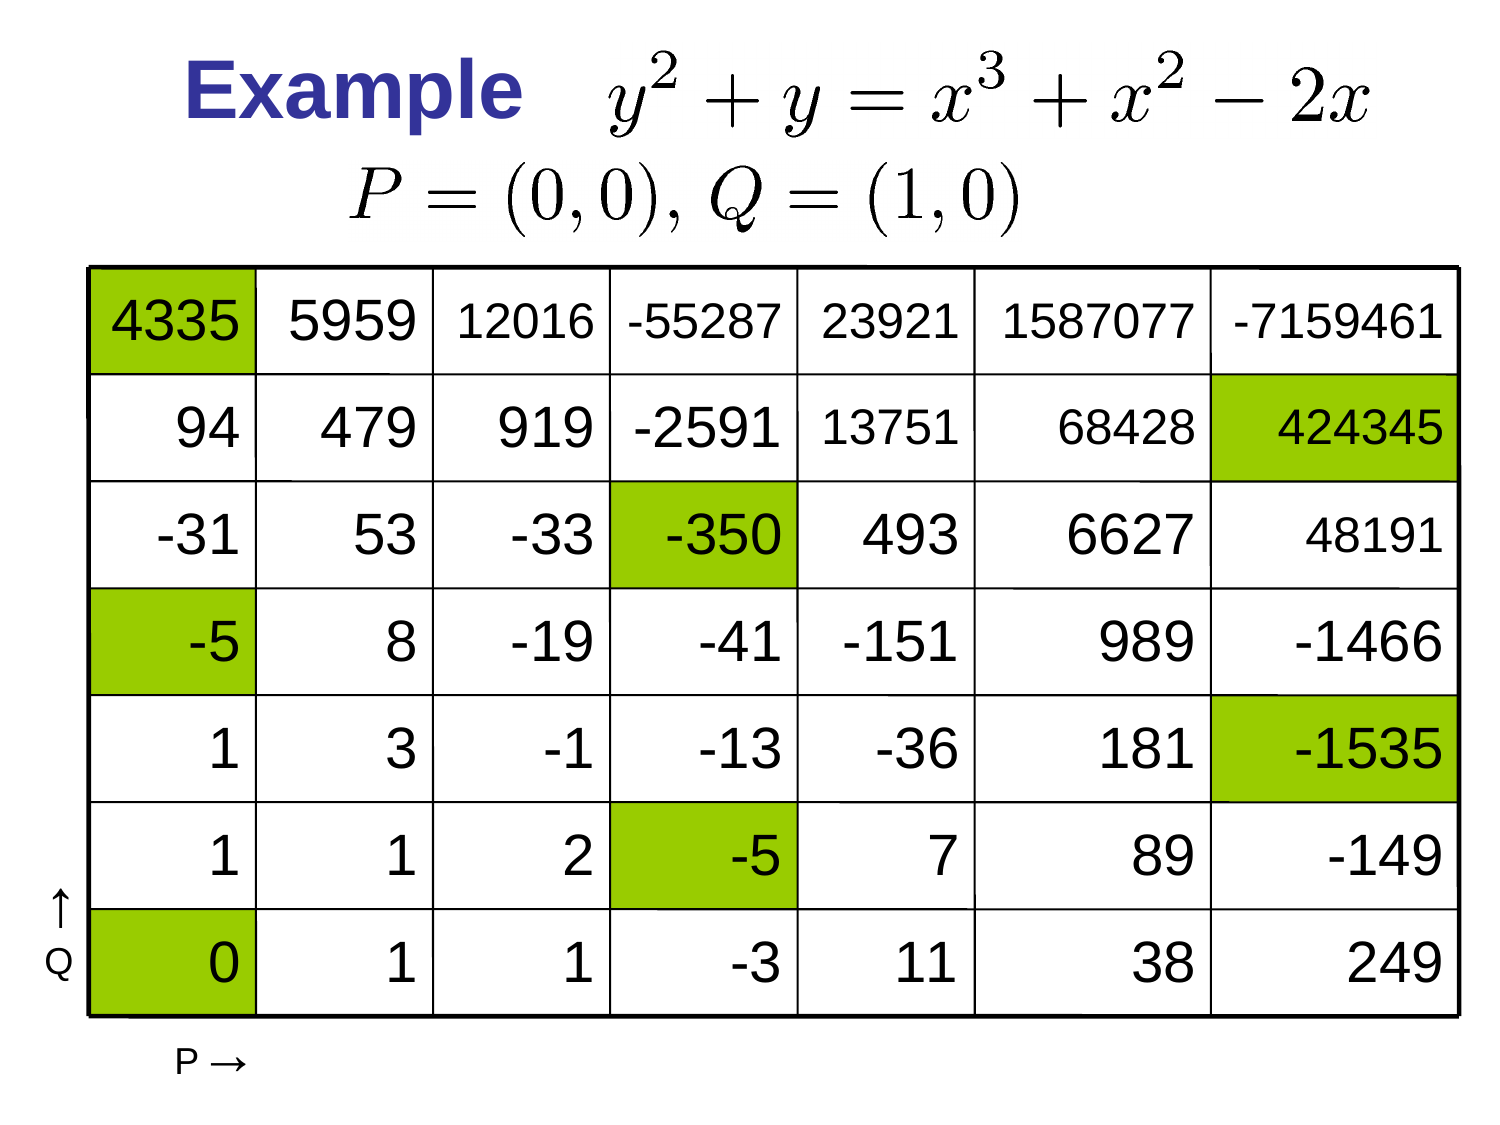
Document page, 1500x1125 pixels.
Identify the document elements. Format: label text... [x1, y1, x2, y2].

text_box 1 [92, 697, 254, 801]
text_box 11 [799, 911, 973, 1013]
text_box 6627 [976, 483, 1209, 587]
text_box -5 [612, 804, 796, 908]
text_box 989 [976, 590, 1209, 694]
text_box -41 [612, 590, 796, 694]
title Example [64, 30, 644, 149]
text_box 181 [976, 697, 1209, 801]
text_box 0 [92, 911, 254, 1013]
text_box -55287 [611, 270, 796, 373]
text_box ↑ Q [29, 857, 93, 991]
text_box 493 [799, 483, 973, 587]
text_box 5959 [257, 270, 431, 373]
text_box 249 [1212, 911, 1456, 1014]
text_box P→ [159, 1014, 273, 1096]
text_box 919 [434, 376, 608, 480]
text_box 94 [91, 376, 254, 480]
text_box 68428 [976, 376, 1209, 480]
text_box 479 [257, 376, 431, 480]
text_box 7 [799, 804, 973, 908]
text_box -350 [612, 483, 796, 587]
text_box -13 [612, 697, 796, 801]
text_box 1 [435, 911, 609, 1013]
text_box -3 [612, 911, 796, 1013]
text_box 48191 [1212, 483, 1456, 587]
picture [608, 42, 1377, 139]
text_box 1 [92, 804, 254, 908]
text_box 53 [257, 483, 431, 587]
text_box 2 [435, 804, 609, 908]
picture [348, 160, 1022, 242]
text_box 38 [976, 911, 1209, 1014]
text_box -1466 [1212, 590, 1456, 694]
text_box -36 [799, 697, 973, 801]
text_box -19 [434, 590, 609, 694]
text_box -1 [434, 697, 609, 801]
text_box -33 [434, 483, 608, 587]
text_box 1 [257, 804, 431, 908]
text_box 89 [976, 804, 1209, 908]
text_box 12016 [434, 270, 608, 373]
text_box -31 [91, 483, 254, 587]
text_box 1587077 [976, 270, 1209, 373]
text_box 23921 [799, 270, 973, 373]
text_box -2591 [611, 376, 796, 480]
text_box -149 [1212, 804, 1456, 908]
text_box 3 [257, 697, 431, 801]
text_box 13751 [799, 376, 973, 480]
text_box -5 [91, 590, 254, 694]
text_box 1 [257, 911, 432, 1013]
text_box -1535 [1212, 697, 1456, 801]
text_box -7159461 [1212, 270, 1456, 373]
text_box 4335 [91, 270, 254, 373]
text_box 424345 [1212, 376, 1456, 480]
text_box -151 [799, 590, 973, 694]
text_box 8 [257, 590, 431, 694]
